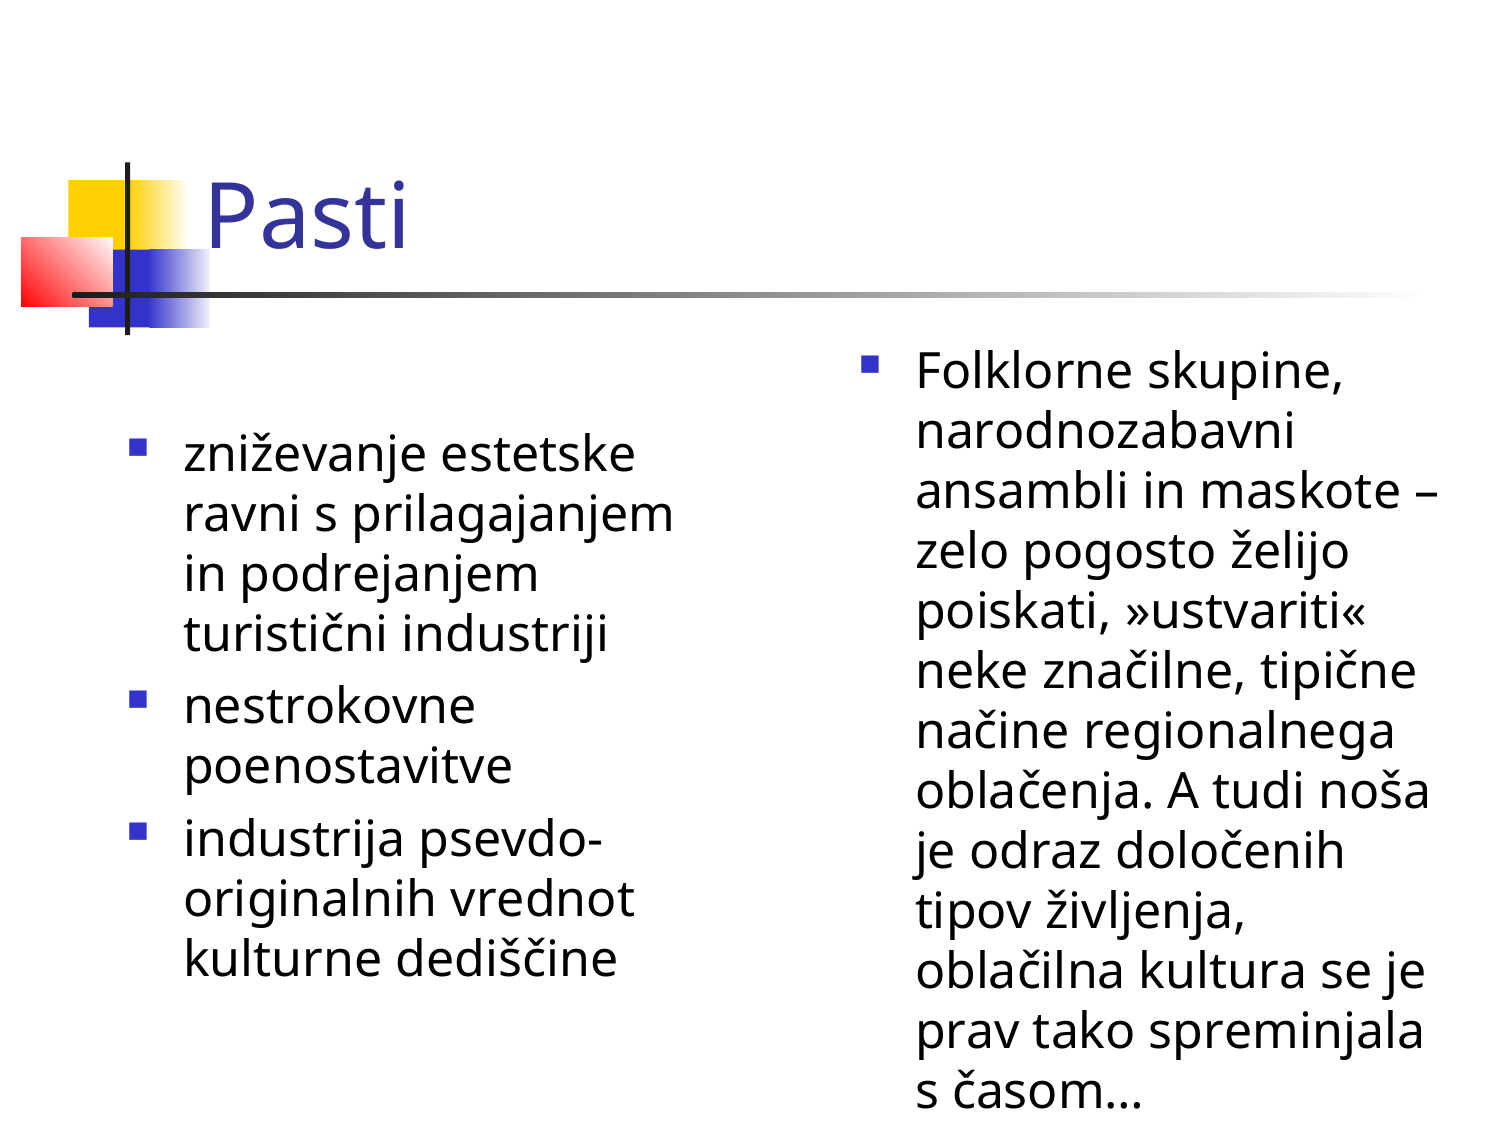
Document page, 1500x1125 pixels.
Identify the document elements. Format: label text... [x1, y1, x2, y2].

title Pasti [188, 35, 1468, 276]
list Folklorne skupine, narodnozabavni ansambli in maskote – zelo pogosto želijo poiskati, »ustvariti« neke značilne, tipične načine regionalnega oblačenja. A tudi noša je odraz določenih tipov življenja, oblačilna kultura se je prav tako spreminjala s časom… [843, 331, 1469, 1019]
list zniževanje estetske ravni s prilagajanjem in podrejanjem turistični industriji nestrokovne poenostavitve industrija psevdo-originalnih vrednot kulturne dediščine [112, 331, 715, 1007]
